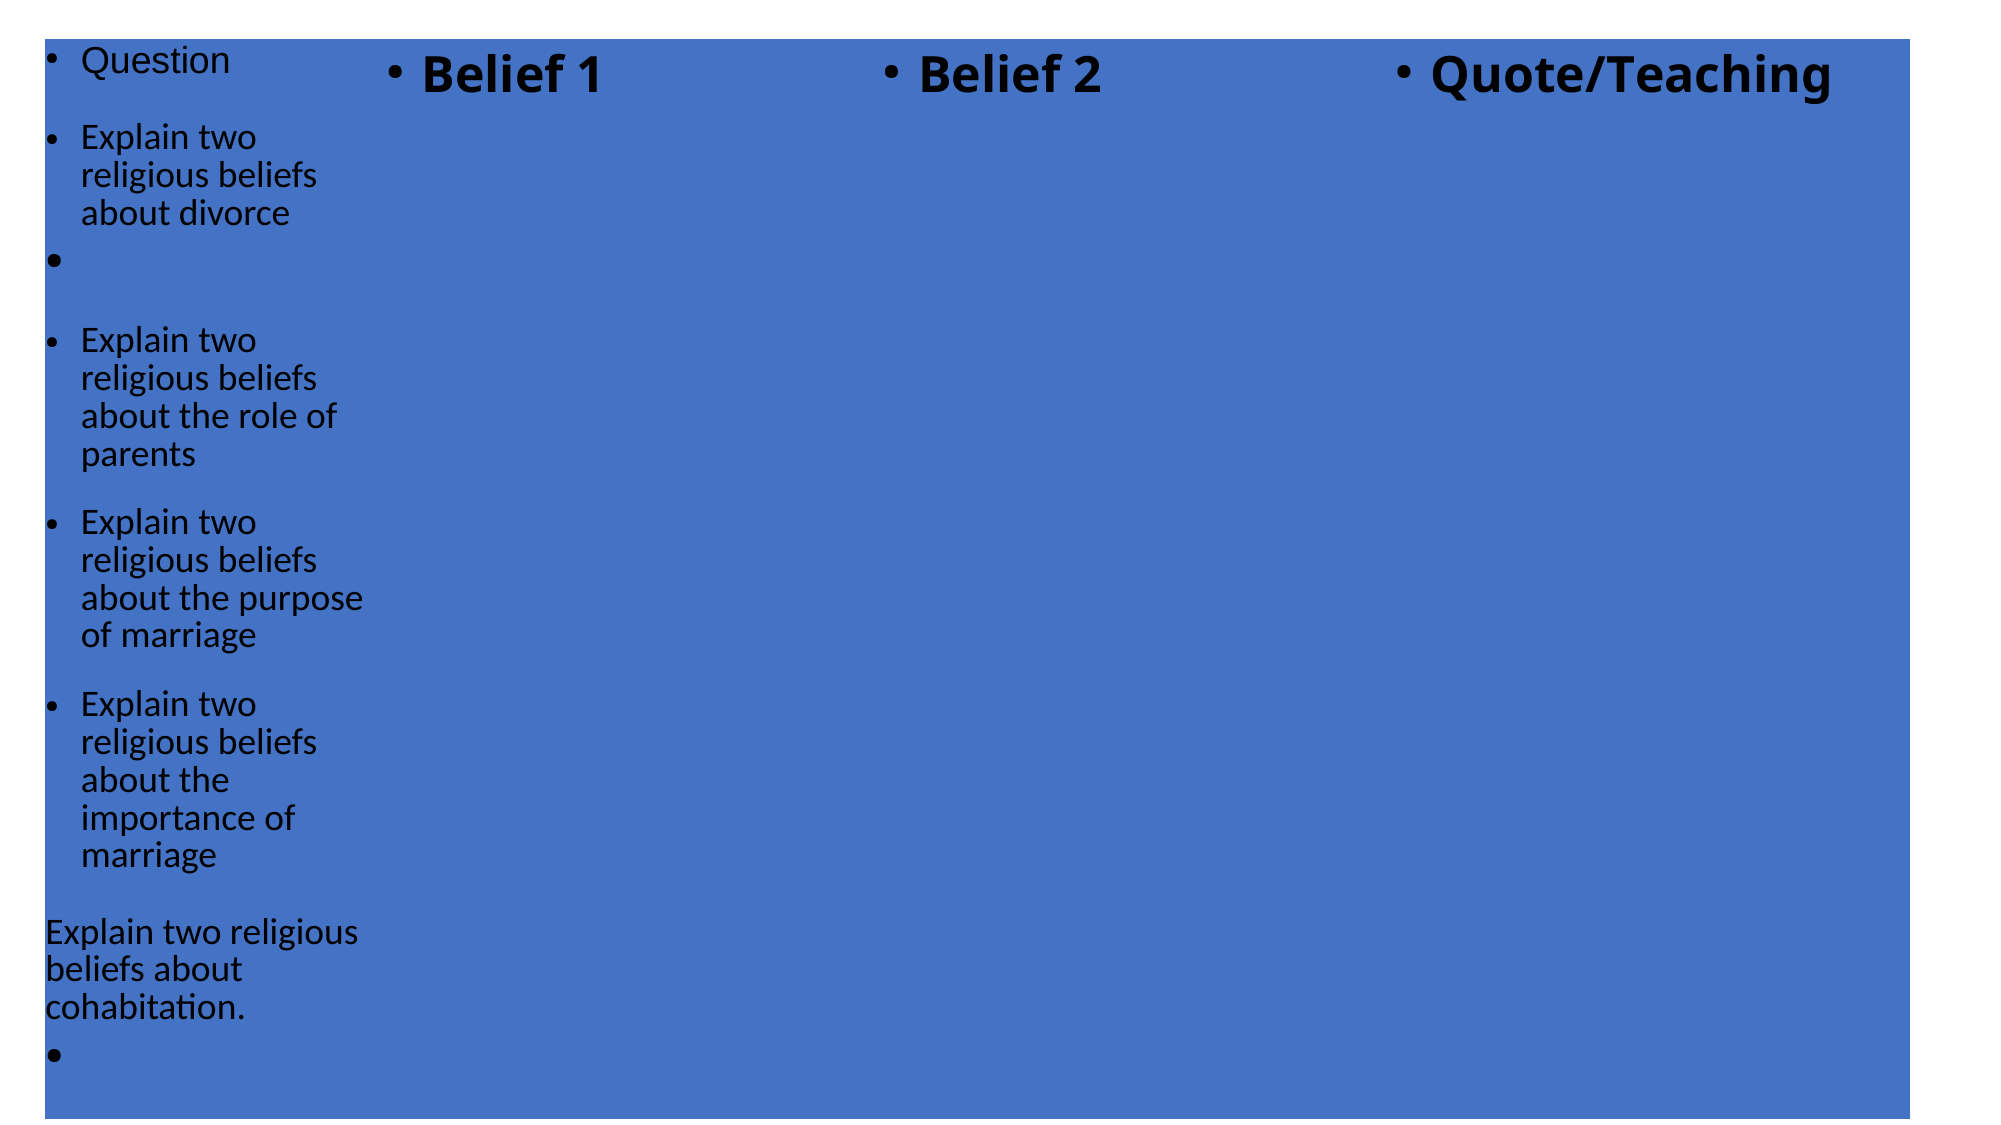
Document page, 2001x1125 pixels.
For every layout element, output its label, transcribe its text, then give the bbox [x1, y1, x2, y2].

table_cell [883, 325, 1395, 507]
table_cell Explain two religious beliefs about cohabitation. [45, 916, 386, 1119]
table_cell Explain two religious beliefs about the purpose of marriage [45, 507, 386, 689]
table_cell [1395, 122, 1910, 325]
table_header Belief 1 [386, 39, 883, 122]
table_cell [883, 507, 1395, 689]
table_cell [386, 689, 883, 916]
table_header Question [45, 39, 386, 122]
table_cell [883, 689, 1395, 916]
table_cell Explain two religious beliefs about the importance of marriage [45, 689, 386, 916]
table_cell [386, 325, 883, 507]
table_cell Explain two religious beliefs about divorce [45, 122, 386, 325]
table_cell [1395, 325, 1910, 507]
table_cell [883, 122, 1395, 325]
table_cell [1395, 507, 1910, 689]
table_cell [883, 916, 1395, 1119]
table_cell [1395, 916, 1910, 1119]
table_cell [1395, 689, 1910, 916]
table_cell [386, 507, 883, 689]
table_cell [386, 916, 883, 1119]
table_cell Explain two religious beliefs about the role of parents [45, 325, 386, 507]
table_cell [386, 122, 883, 325]
table_header Quote/Teaching [1395, 39, 1910, 122]
table_header Belief 2 [883, 39, 1395, 122]
